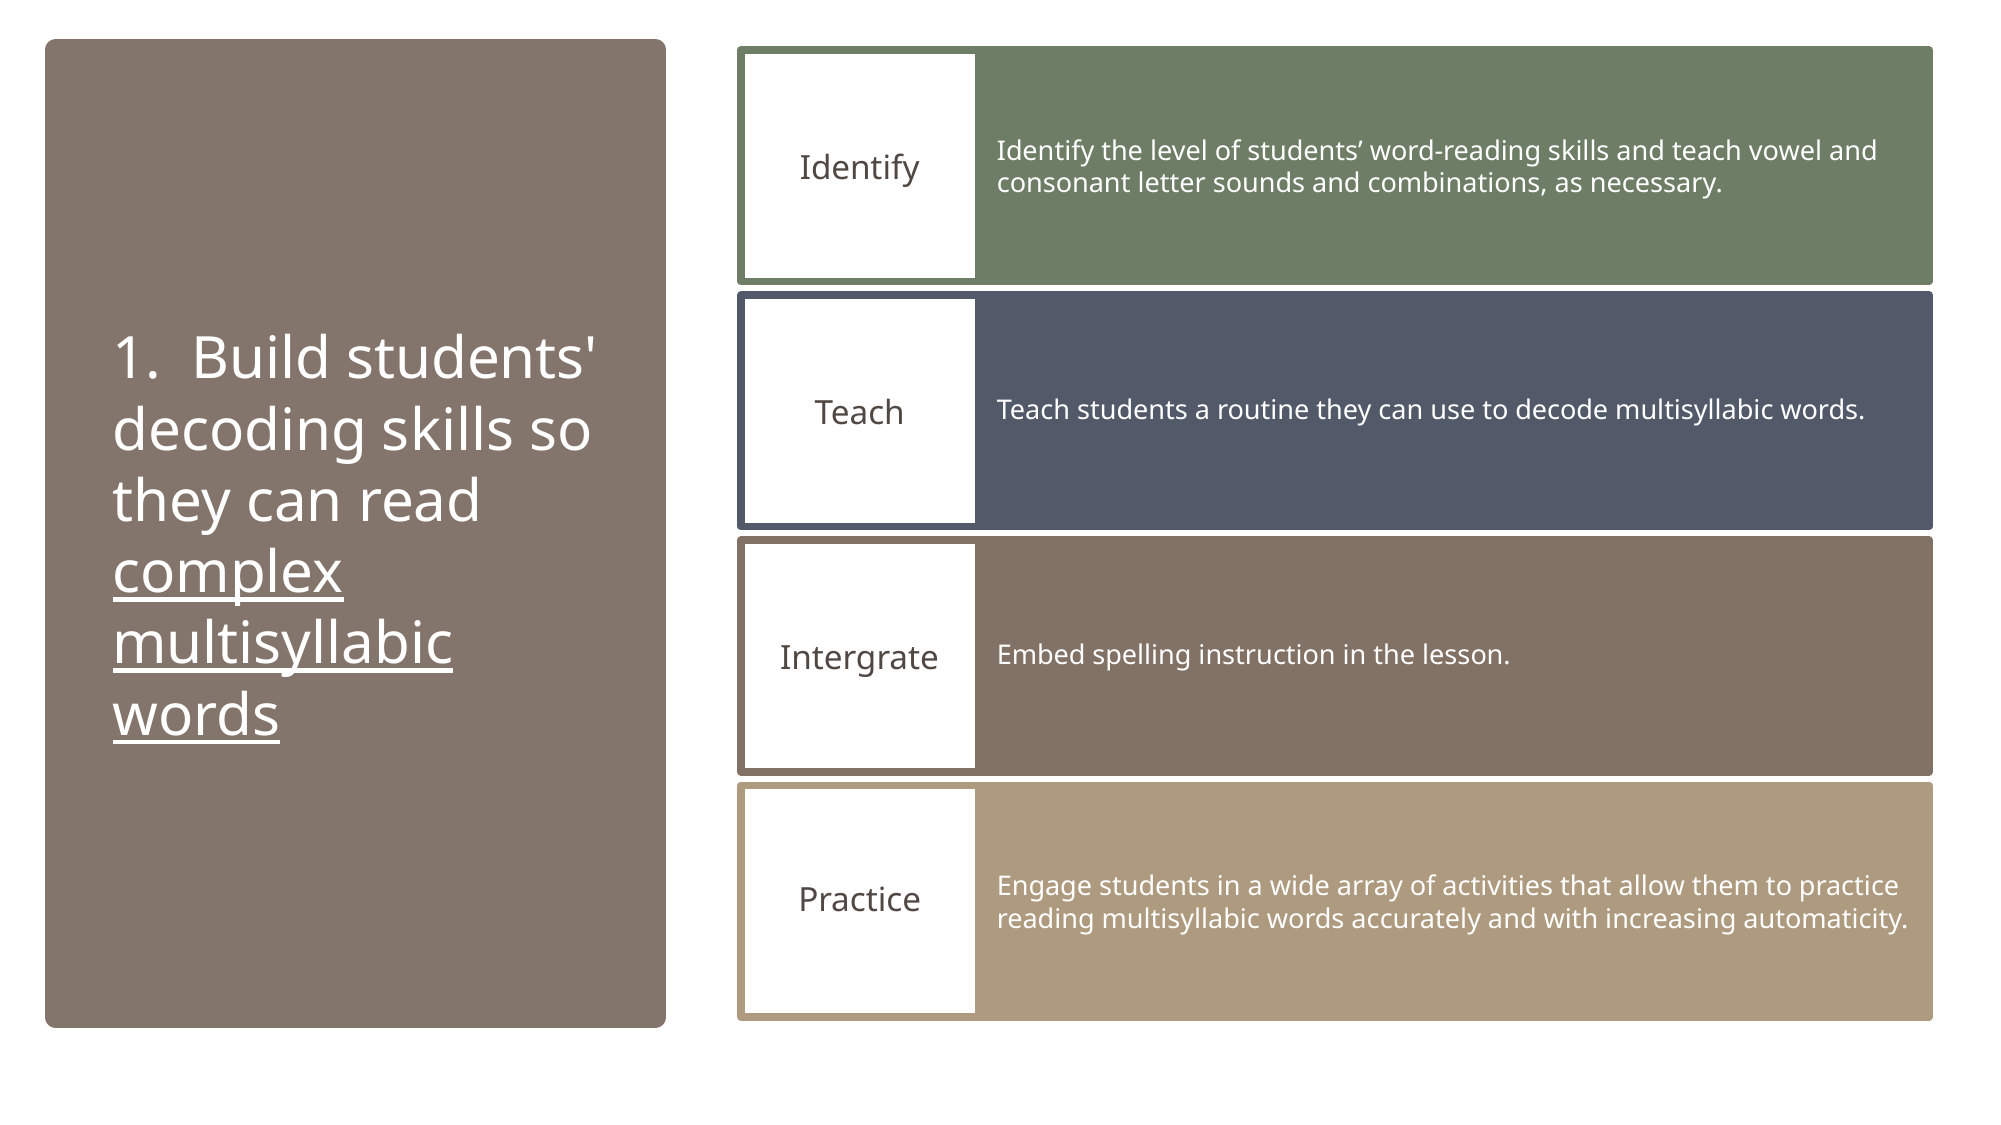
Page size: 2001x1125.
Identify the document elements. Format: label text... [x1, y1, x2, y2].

text_box Practice [740, 785, 979, 1017]
text_box Identify the level of students’ word-reading skills and teach vowel and consonant letter sounds and combinations, as necessary. [979, 50, 1929, 282]
text_box Identify [740, 50, 979, 282]
text_box Embed spelling instruction in the lesson. [979, 540, 1929, 772]
text_box Engage students in a wide array of activities that allow them to practice reading multisyllabic words accurately and with increasing automaticity. [979, 785, 1929, 1017]
text_box Teach students a routine they can use to decode multisyllabic words. [979, 295, 1929, 527]
text_box Intergrate [740, 540, 979, 772]
title 1. Build students' decoding skills so they can read complex multisyllabic words [97, 104, 617, 967]
text_box [56, 50, 656, 1017]
text_box Teach [740, 295, 979, 527]
